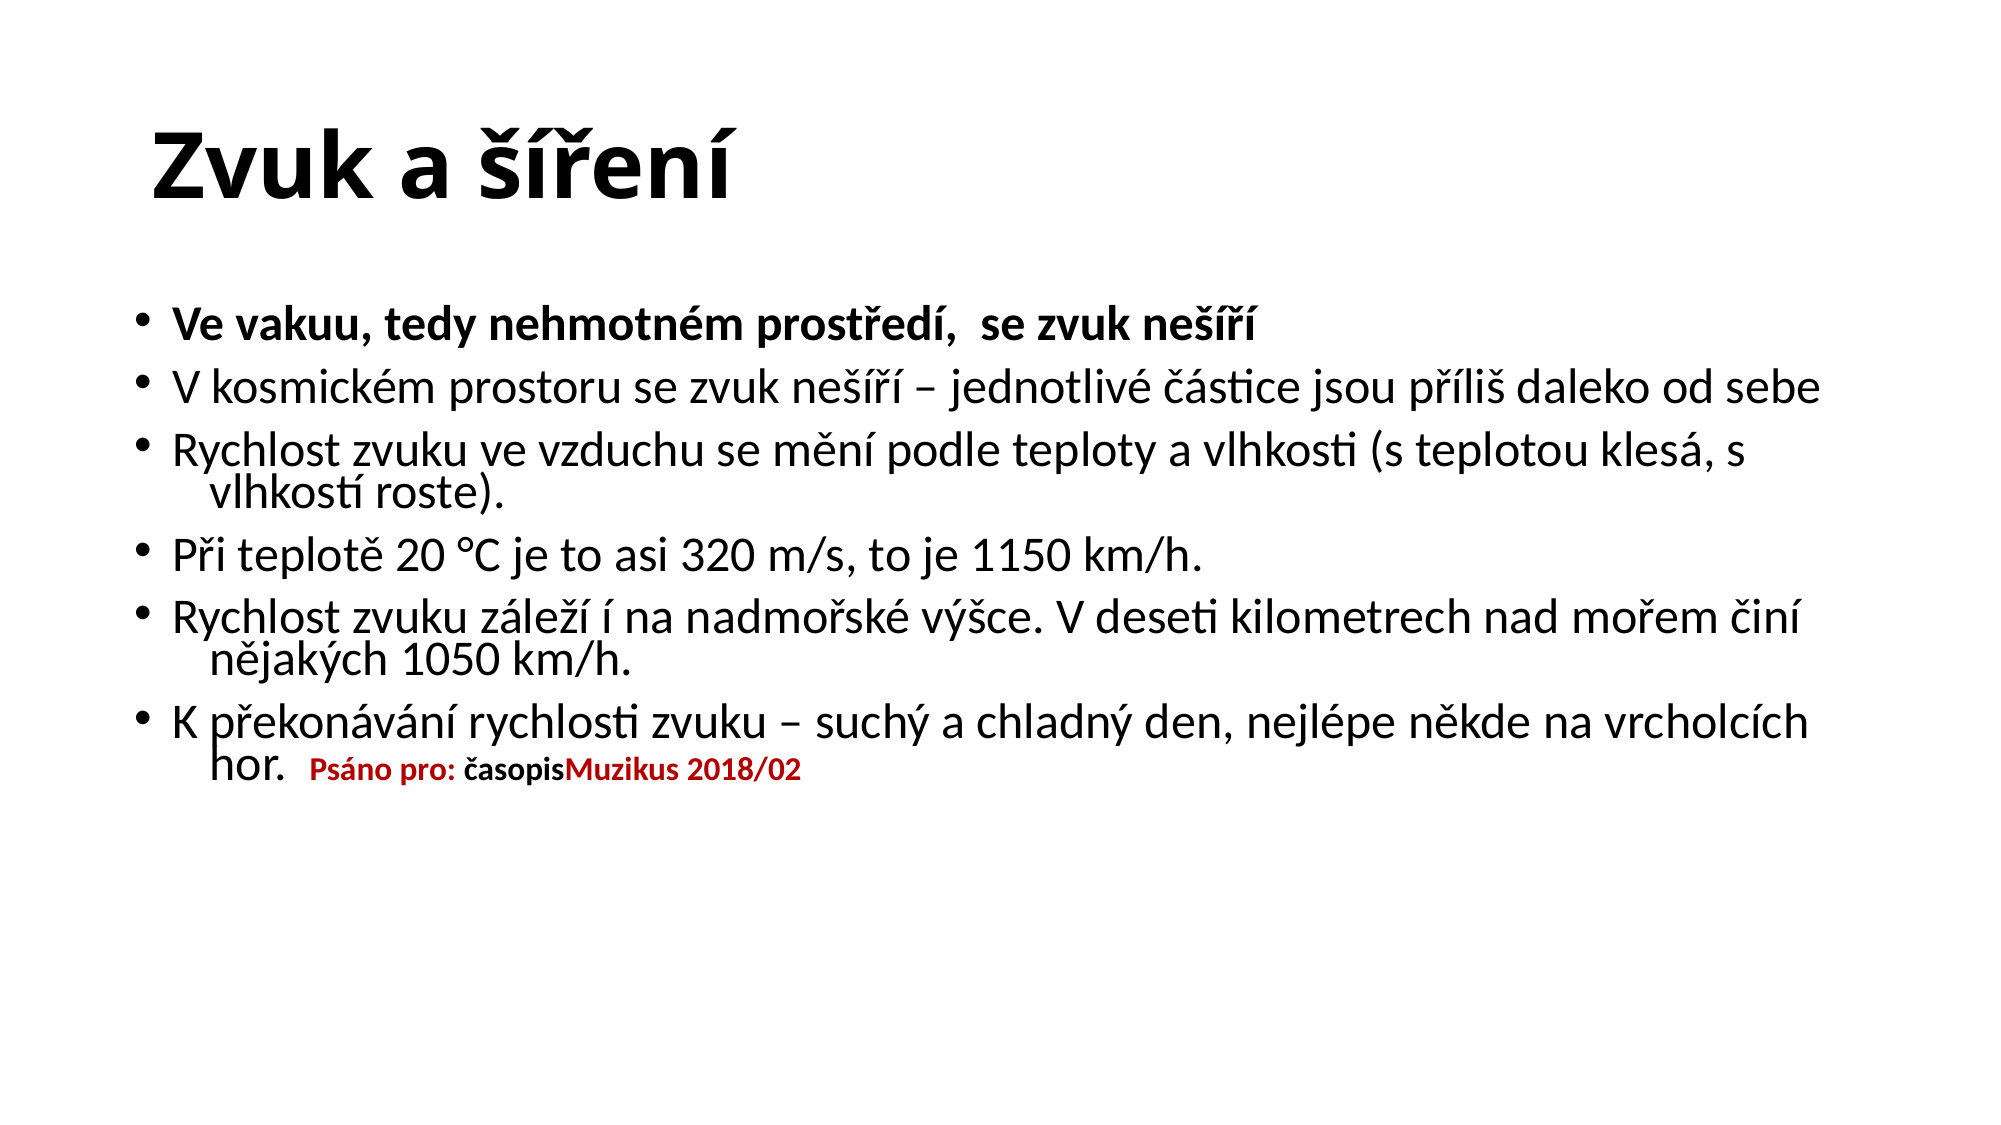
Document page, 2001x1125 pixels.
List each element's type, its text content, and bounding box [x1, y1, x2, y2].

title Zvuk a šíření [137, 59, 1863, 278]
list Ve vakuu, tedy nehmotném prostředí, se zvuk nešíří V kosmickém prostoru se zvuk nešíří – jednotlivé částice jsou příliš daleko od sebe Rychlost zvuku ve vzduchu se mění podle teploty a vlhkosti (s teplotou klesá, s vlhkostí roste). Při teplotě 20 °C je to asi 320 m/s, to je 1150 km/h. Rychlost zvuku záleží í na nadmořské výšce. V deseti kilometrech nad mořem činí nějakých 1050 km/h. K překonávání rychlosti zvuku – suchý a chladný den, nejlépe někde na vrcholcích hor. Psáno pro: časopis Muzikus 2018/02 [119, 299, 1905, 1051]
